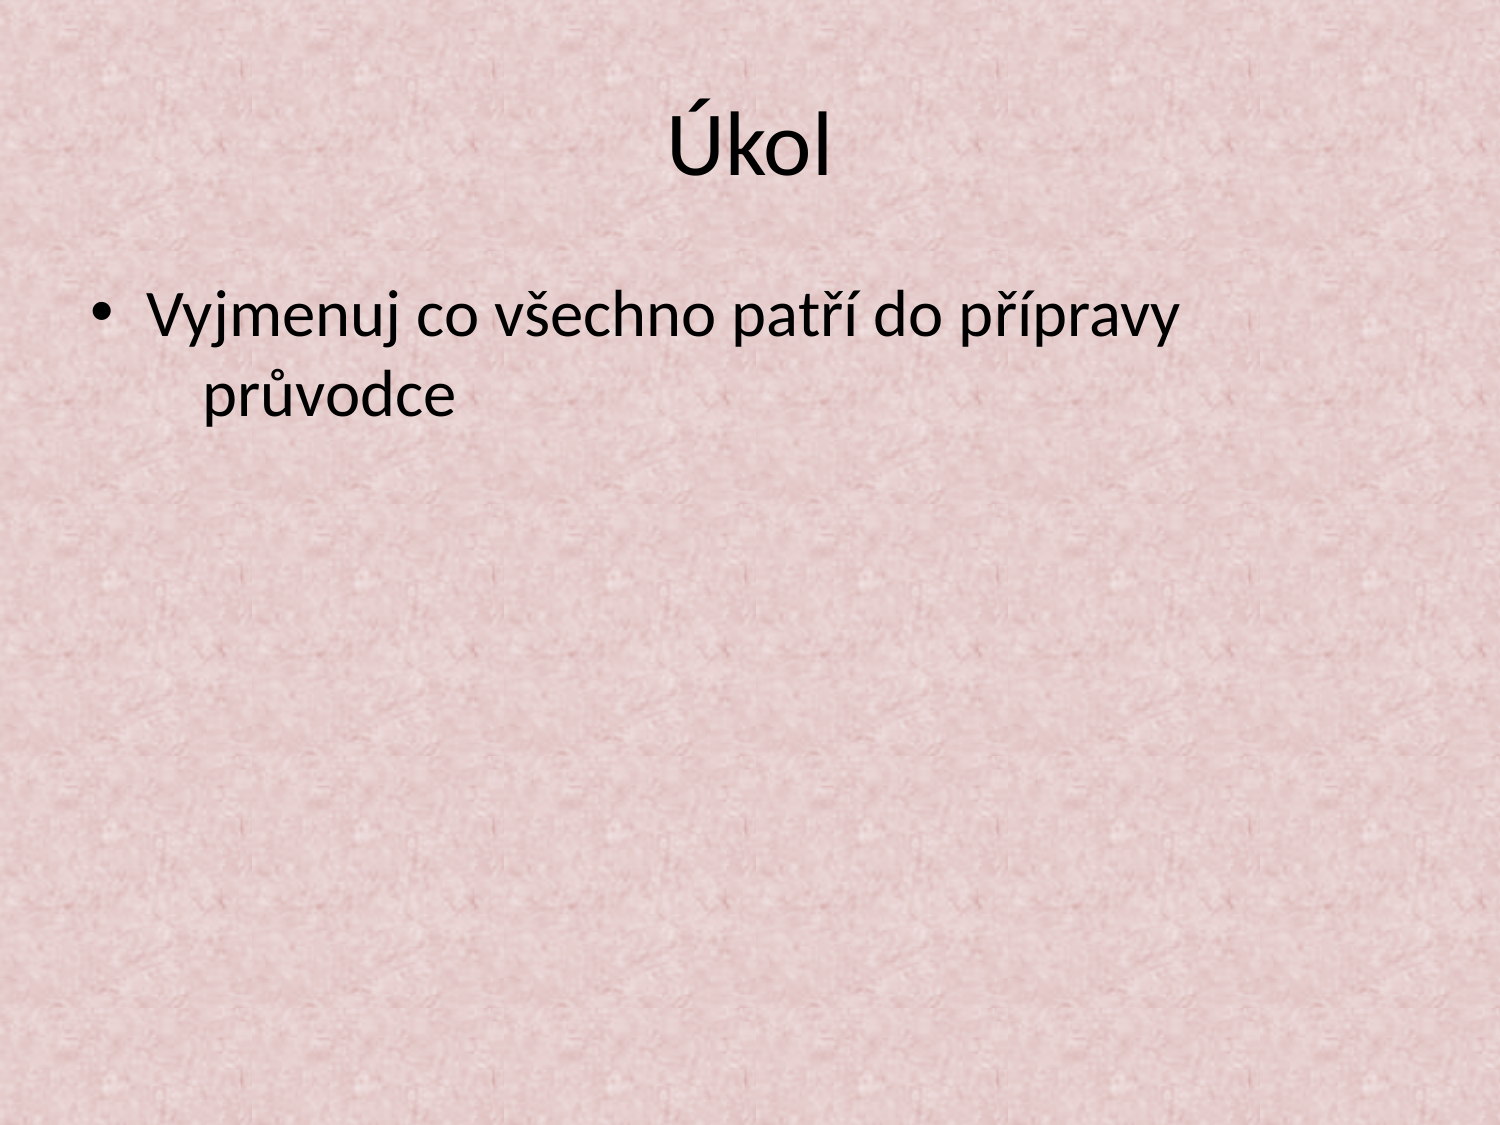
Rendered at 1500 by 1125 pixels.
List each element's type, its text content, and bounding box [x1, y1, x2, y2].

title Úkol [75, 45, 1426, 233]
list Vyjmenuj co všechno patří do přípravy průvodce [75, 262, 1426, 1005]
